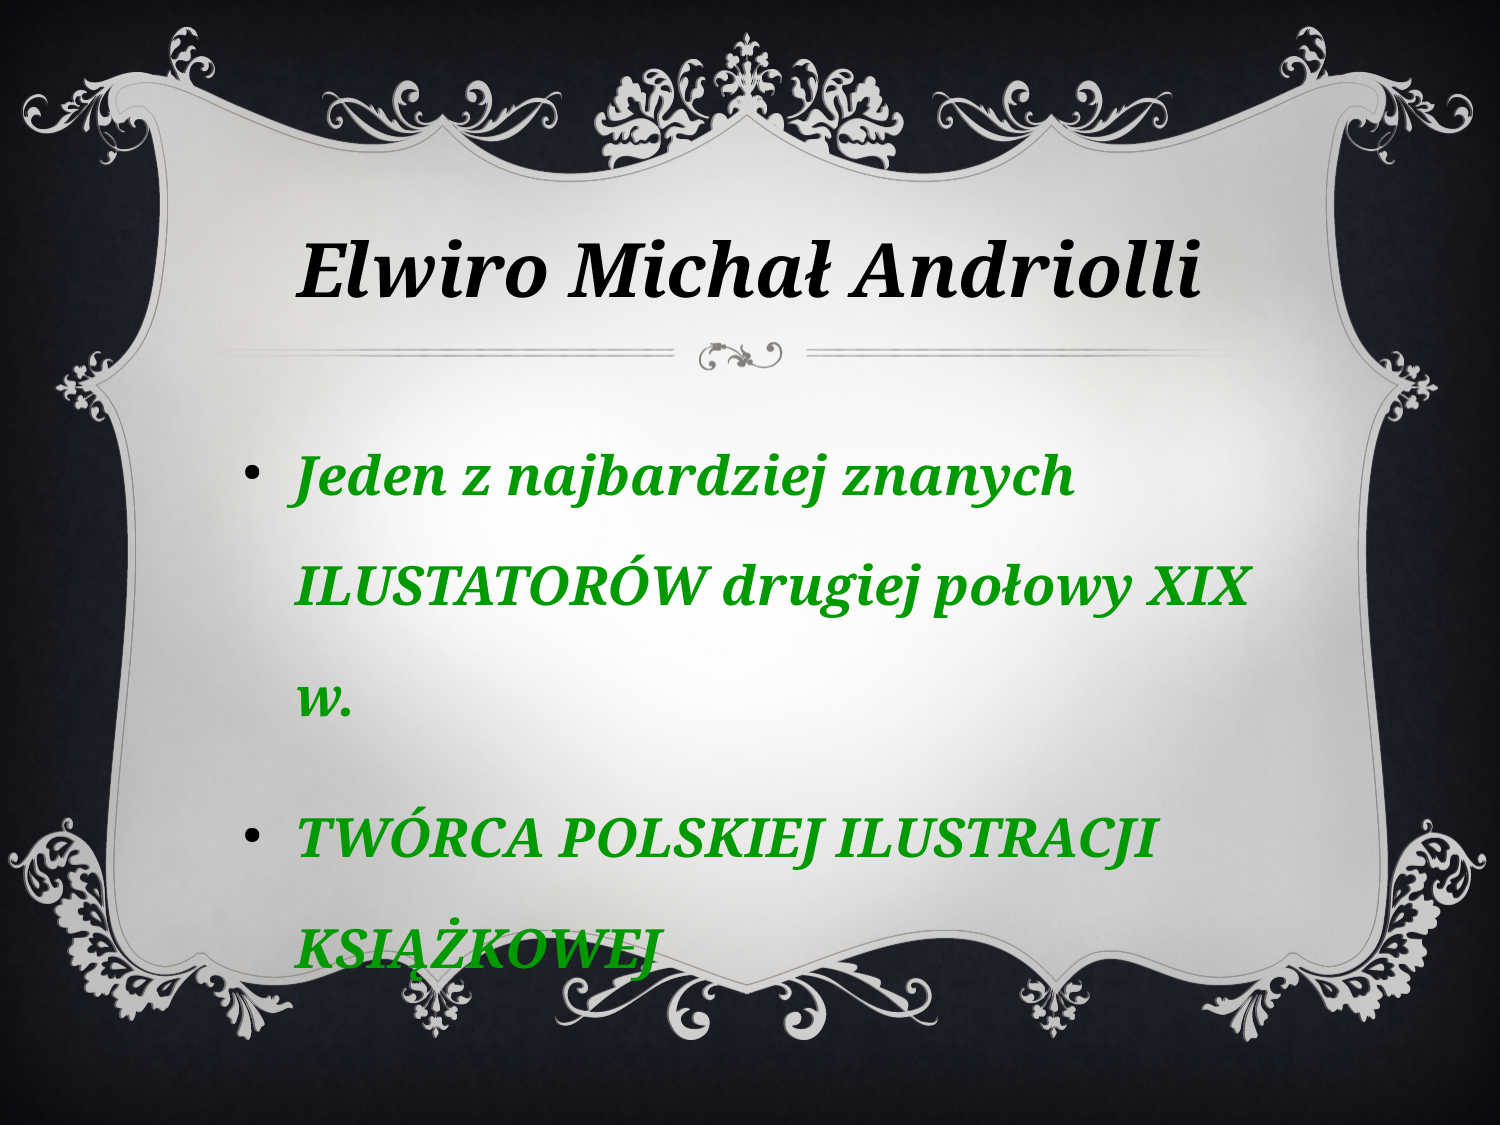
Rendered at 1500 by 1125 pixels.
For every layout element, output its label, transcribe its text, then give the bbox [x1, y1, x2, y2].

title Elwiro Michał Andriolli [225, 212, 1275, 325]
picture [0, 0, 1500, 1125]
list Jeden z najbardziej znanych ILUSTATORÓW drugiej połowy XIX w. TWÓRCA POLSKIEJ ILUSTRACJI KSIĄŻKOWEJ [225, 399, 1275, 900]
